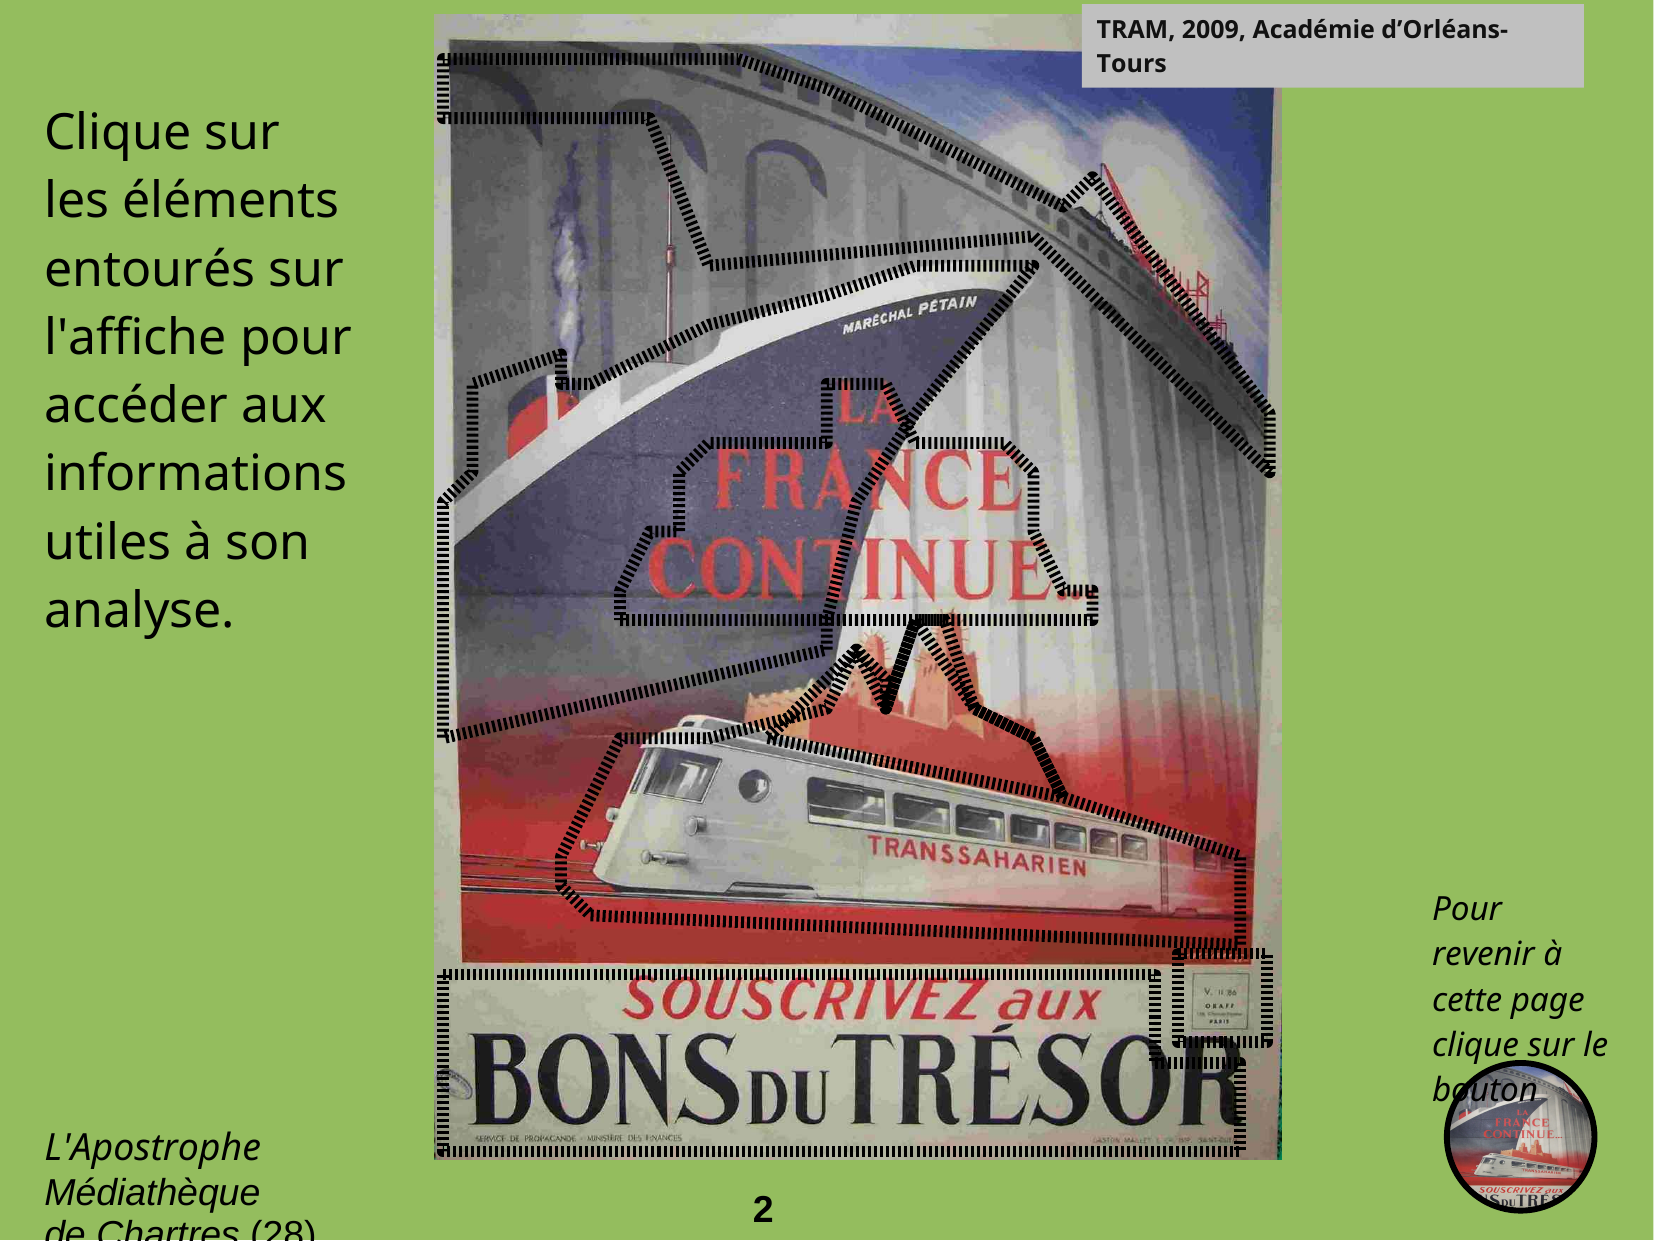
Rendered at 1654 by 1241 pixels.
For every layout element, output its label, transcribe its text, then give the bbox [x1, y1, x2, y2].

text_box 2 [738, 1181, 827, 1240]
text_box Pour revenir à cette page clique sur le bouton [1417, 877, 1625, 1123]
text_box [1446, 1123, 1595, 1211]
picture [434, 14, 1282, 1160]
text_box Clique sur les éléments entourés sur l'affiche pour accéder aux informations utiles à son analyse. L'Apostrophe Médiathèque de Chartres (28) [29, 88, 384, 1163]
text_box TRAM, 2009, Académie d’Orléans-Tours [1081, 4, 1584, 88]
